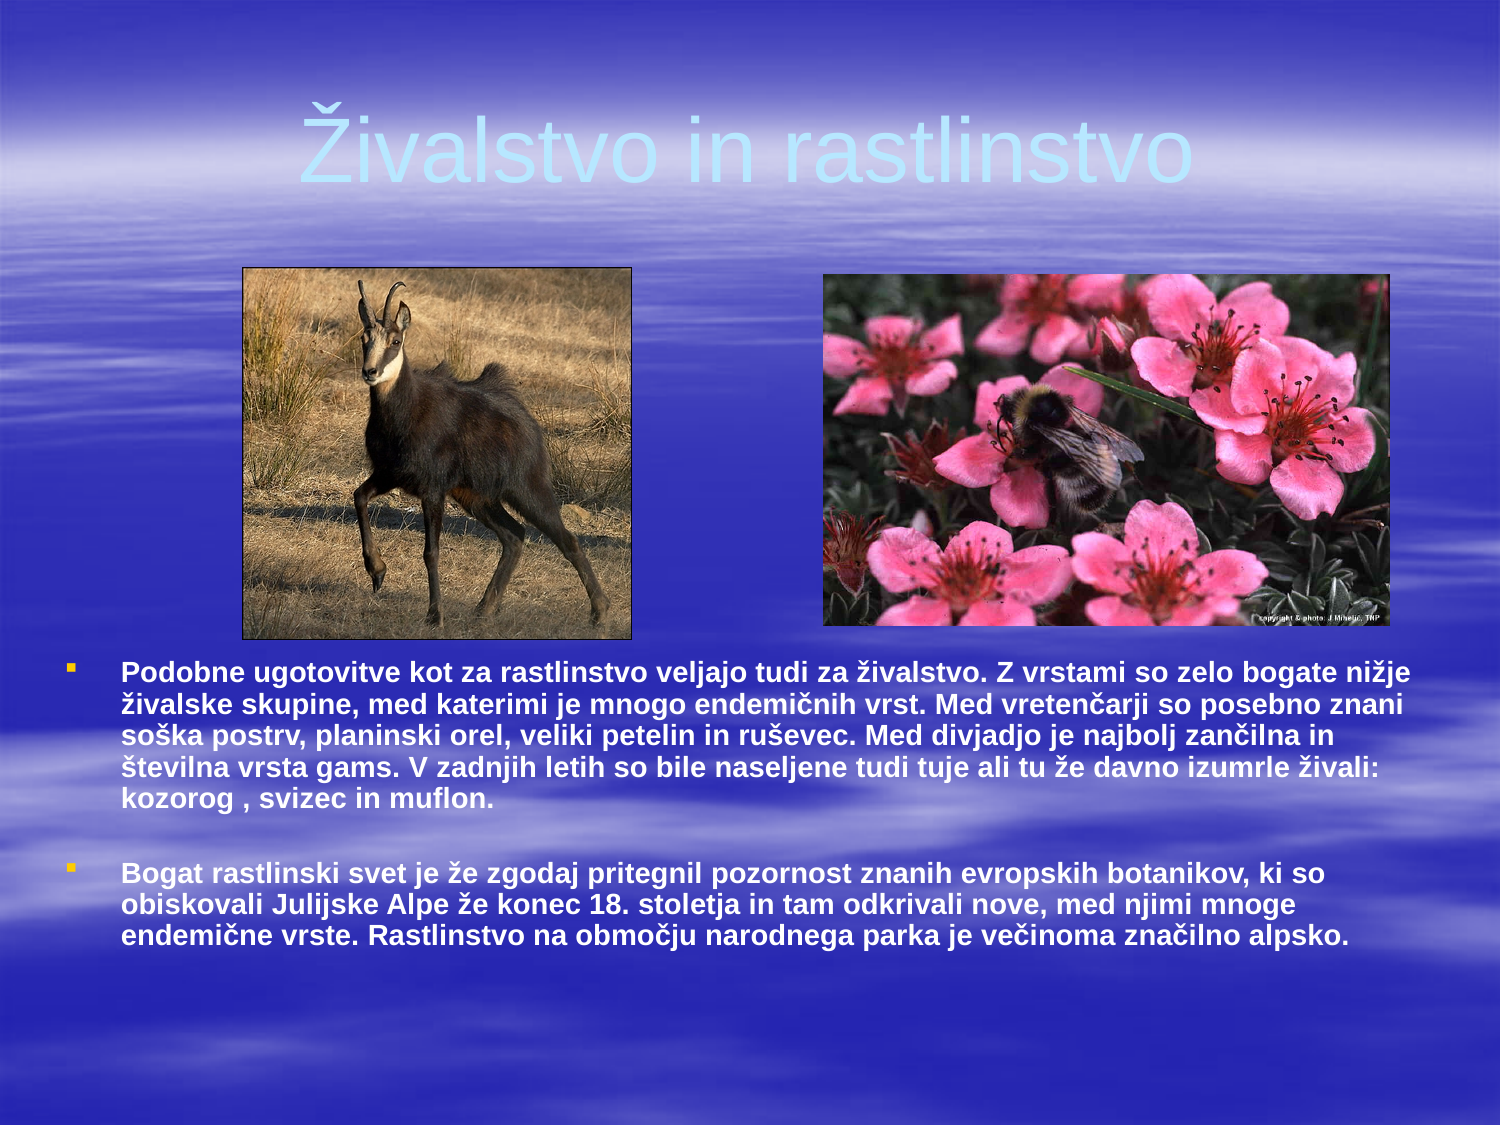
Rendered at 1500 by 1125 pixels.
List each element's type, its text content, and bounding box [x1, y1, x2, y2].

title Živalstvo in rastlinstvo [49, 37, 1446, 255]
picture [0, 0, 1500, 1125]
list Podobne ugotovitve kot za rastlinstvo veljajo tudi za živalstvo. Z vrstami so zelo bogate nižje živalske skupine, med katerimi je mnogo endemičnih vrst. Med vretenčarji so posebno znani soška postrv, planinski orel, veliki petelin in ruševec. Med divjadjo je najbolj zančilna in številna vrsta gams. V zadnjih letih so bile naseljene tudi tuje ali tu že davno izumrle živali: kozorog , svizec in muflon. Bogat rastlinski svet je že zgodaj pritegnil pozornost znanih evropskih botanikov, ki so obiskovali Julijske Alpe že konec 18. stoletja in tam odkrivali nove, med njimi mnoge endemične vrste. Rastlinstvo na območju narodnega parka je večinoma značilno alpsko. [49, 650, 1451, 1001]
